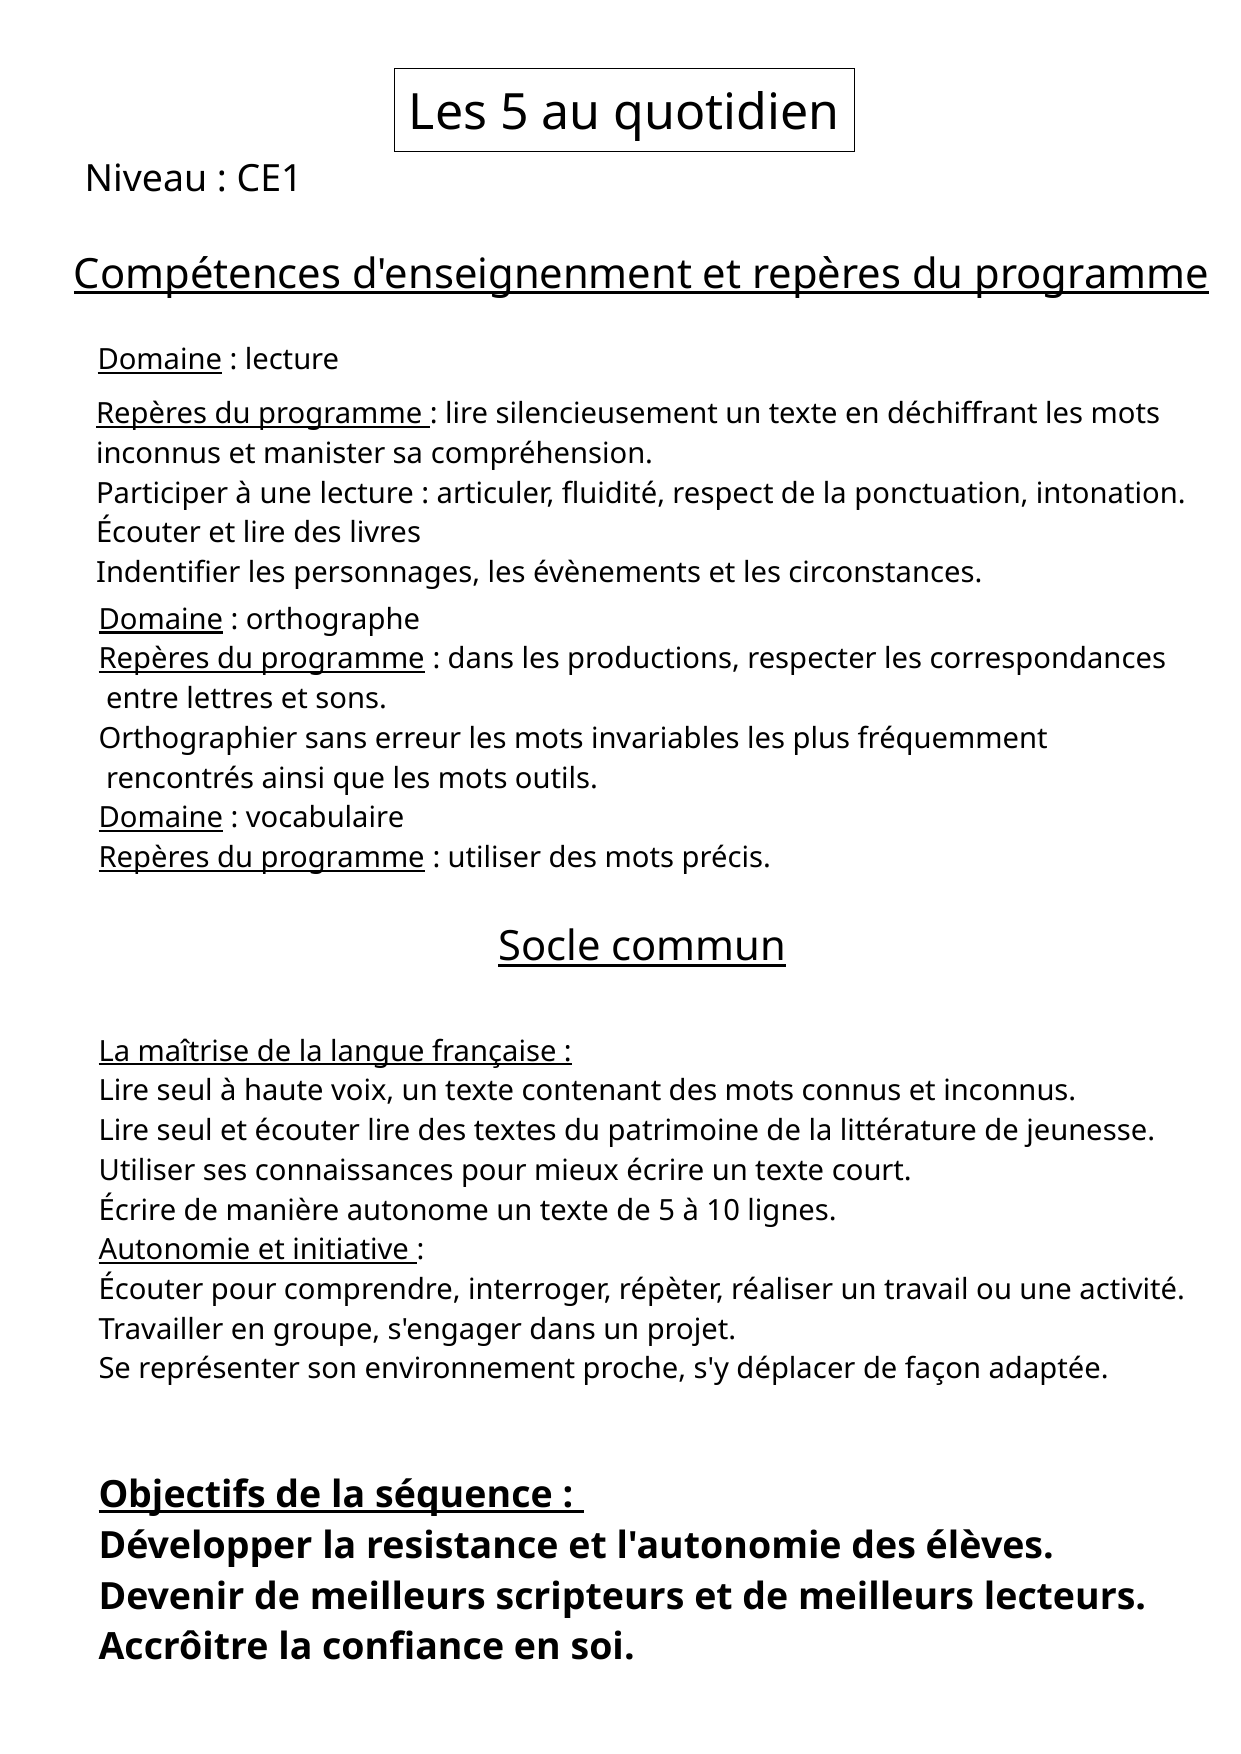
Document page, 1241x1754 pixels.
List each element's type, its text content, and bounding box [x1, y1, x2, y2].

text_box Les 5 au quotidien [394, 68, 840, 148]
text_box Compétences d'enseignenment et repères du programme [59, 235, 1191, 308]
text_box Domaine : lecture [82, 330, 351, 385]
text_box Niveau : CE1 [69, 144, 302, 210]
text_box Domaine : orthographe Repères du programme : dans les productions, respecter les correspondances entre lettres et sons. Orthographier sans erreur les mots invariables les plus fréquemment rencontrés ainsi que les mots outils. Domaine : vocabulaire Repères du programme : utiliser des mots précis. Socle commun La maîtrise de la langue française : Lire seul à haute voix, un texte contenant des mots connus et inconnus. Lire seul et écouter lire des textes du patrimoine de la littérature de jeunesse. Utiliser ses connaissances pour mieux écrire un texte court. Écrire de manière autonome un texte de 5 à 10 lignes. Autonomie et initiative : Écouter pour comprendre, interroger, répèter, réaliser un travail ou une activité. Travailler en groupe, s'engager dans un projet. Se représenter son environnement proche, s'y déplacer de façon adaptée. Objectifs de la séquence : Développer la resistance et l'autonomie des élèves. Devenir de meilleurs scripteurs et de meilleurs lecteurs. Accrôitre la confiance en soi. [83, 590, 1241, 1754]
text_box Repères du programme : lire silencieusement un texte en déchiffrant les mots inconnus et manister sa compréhension. Participer à une lecture : articuler, fluidité, respect de la ponctuation, intonation. Écouter et lire des livres Indentifier les personnages, les évènements et les circonstances. [81, 385, 1241, 637]
